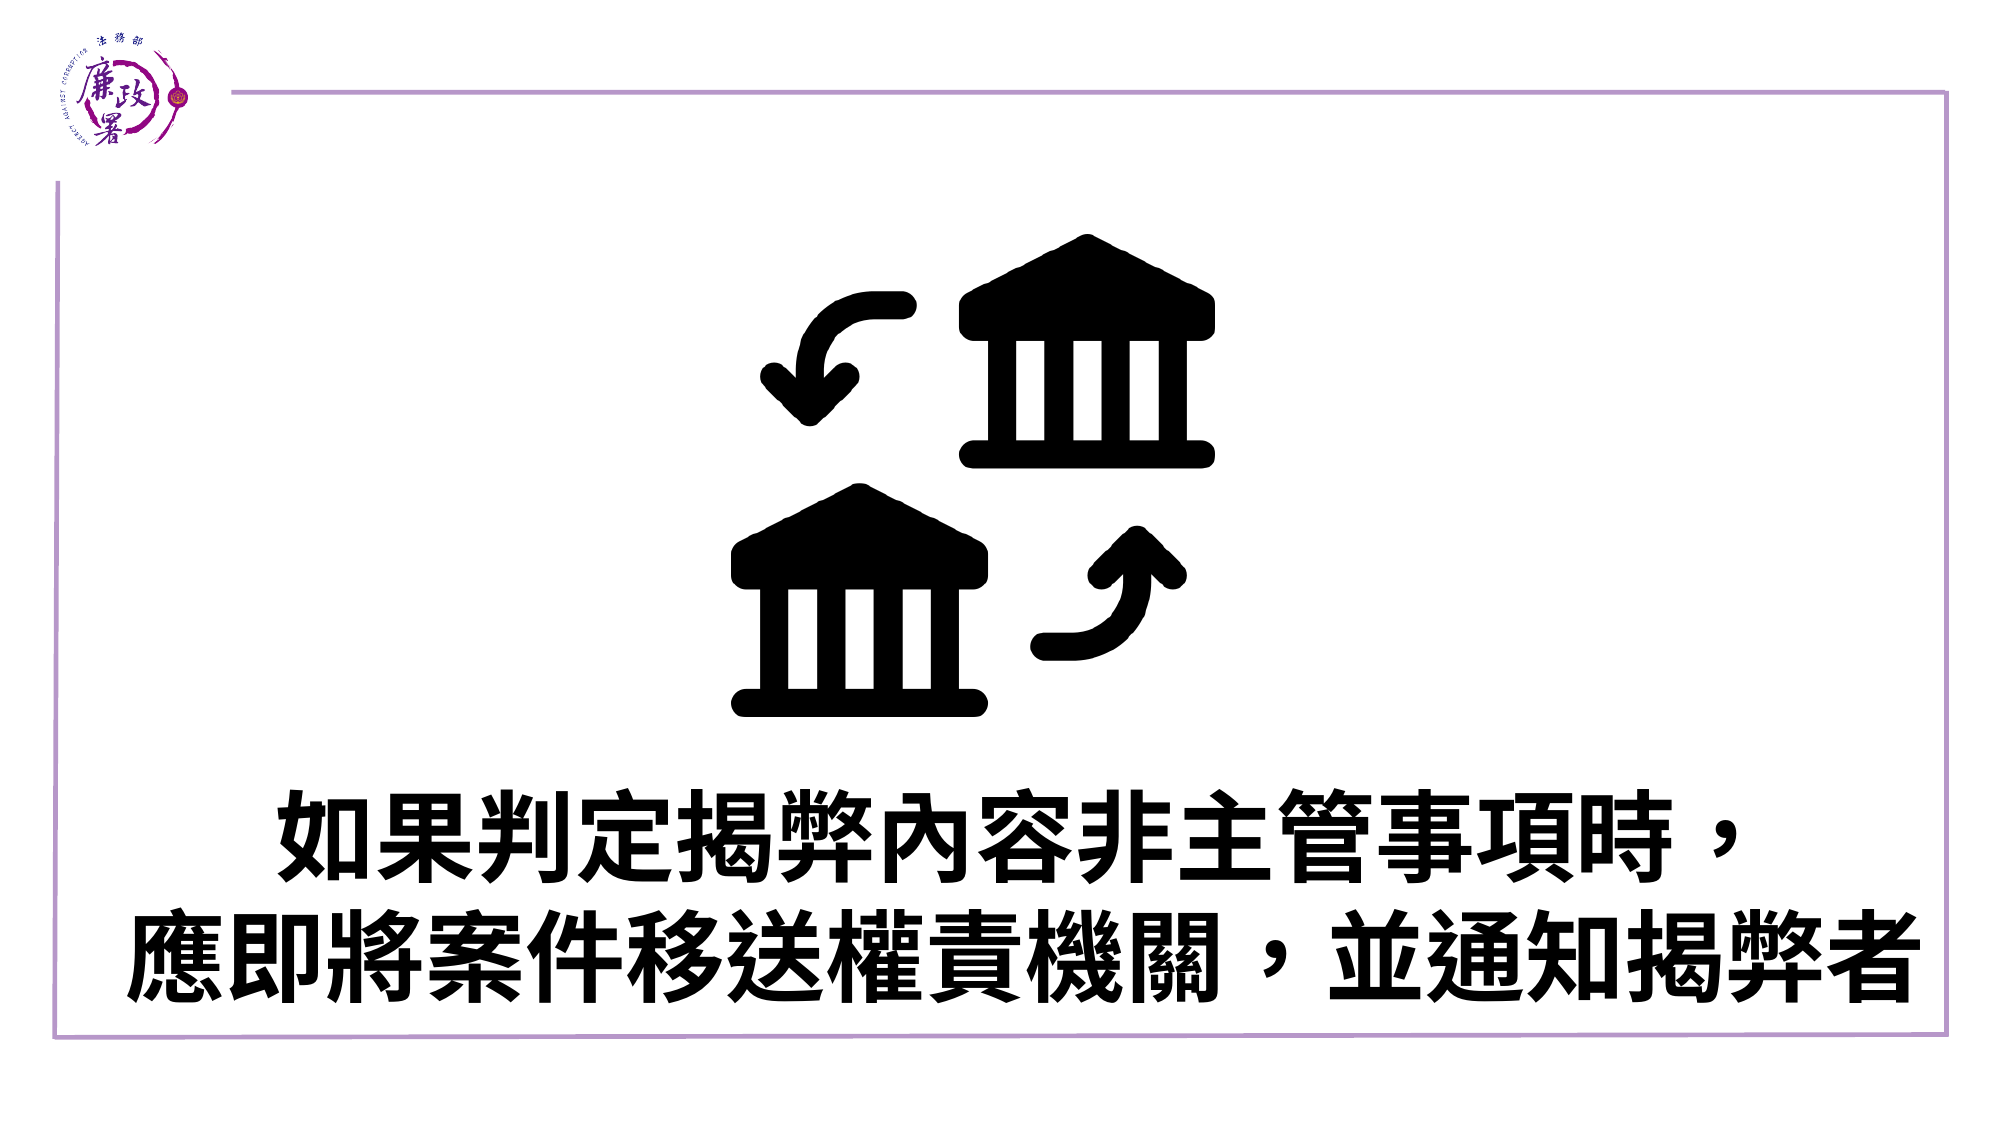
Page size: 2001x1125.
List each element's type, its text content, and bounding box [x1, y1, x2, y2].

text_box 如果判定揭弊內容非主管事項時， 應即將案件移送權責機關，並通知揭弊者 [110, 767, 1941, 1023]
picture [731, 234, 1215, 717]
picture [60, 32, 188, 146]
